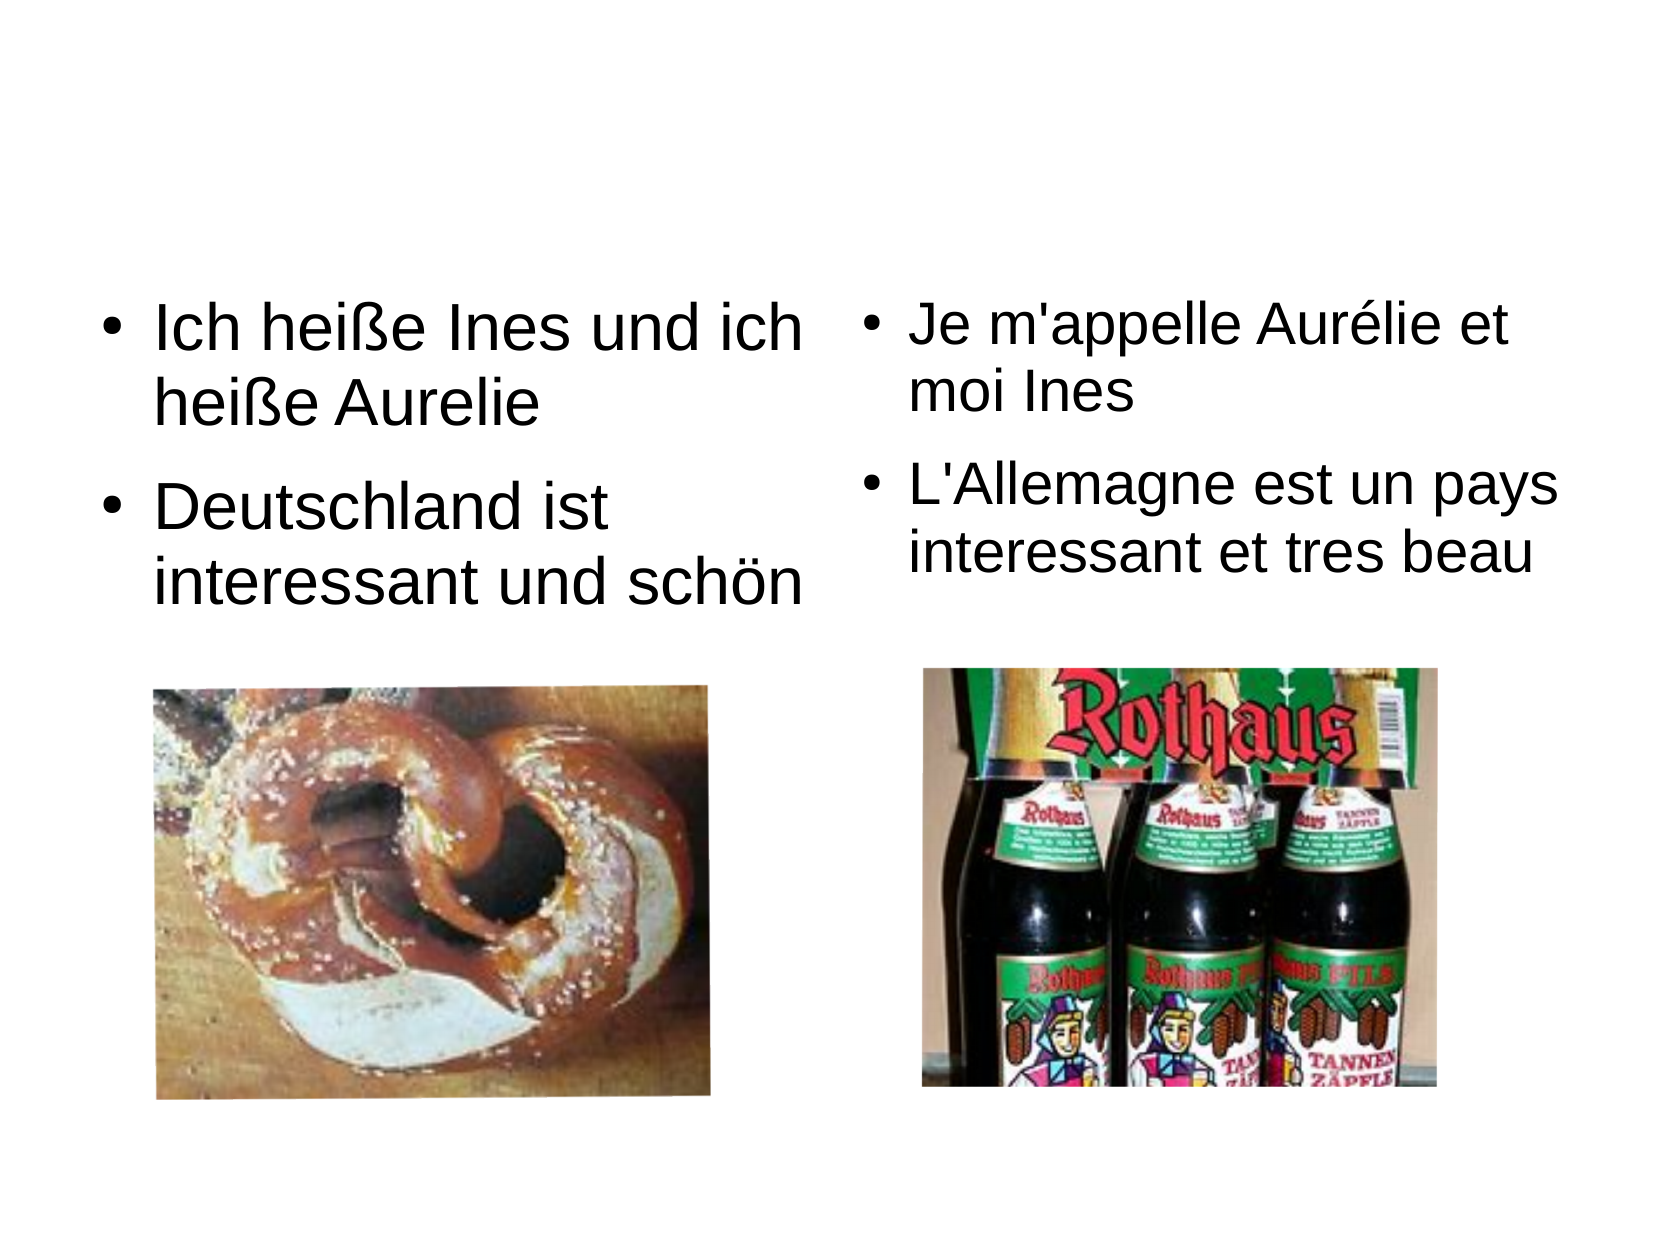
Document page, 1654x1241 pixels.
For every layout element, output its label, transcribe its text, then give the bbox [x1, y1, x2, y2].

picture [152, 684, 711, 1100]
list Je m'appelle Aurélie et moi Ines L'Allemagne est un pays interessant et tres beau [845, 290, 1572, 634]
picture [921, 667, 1438, 1087]
list Ich heiße Ines und ich heiße Aurelie Deutschland ist interessant und schön [82, 290, 809, 634]
